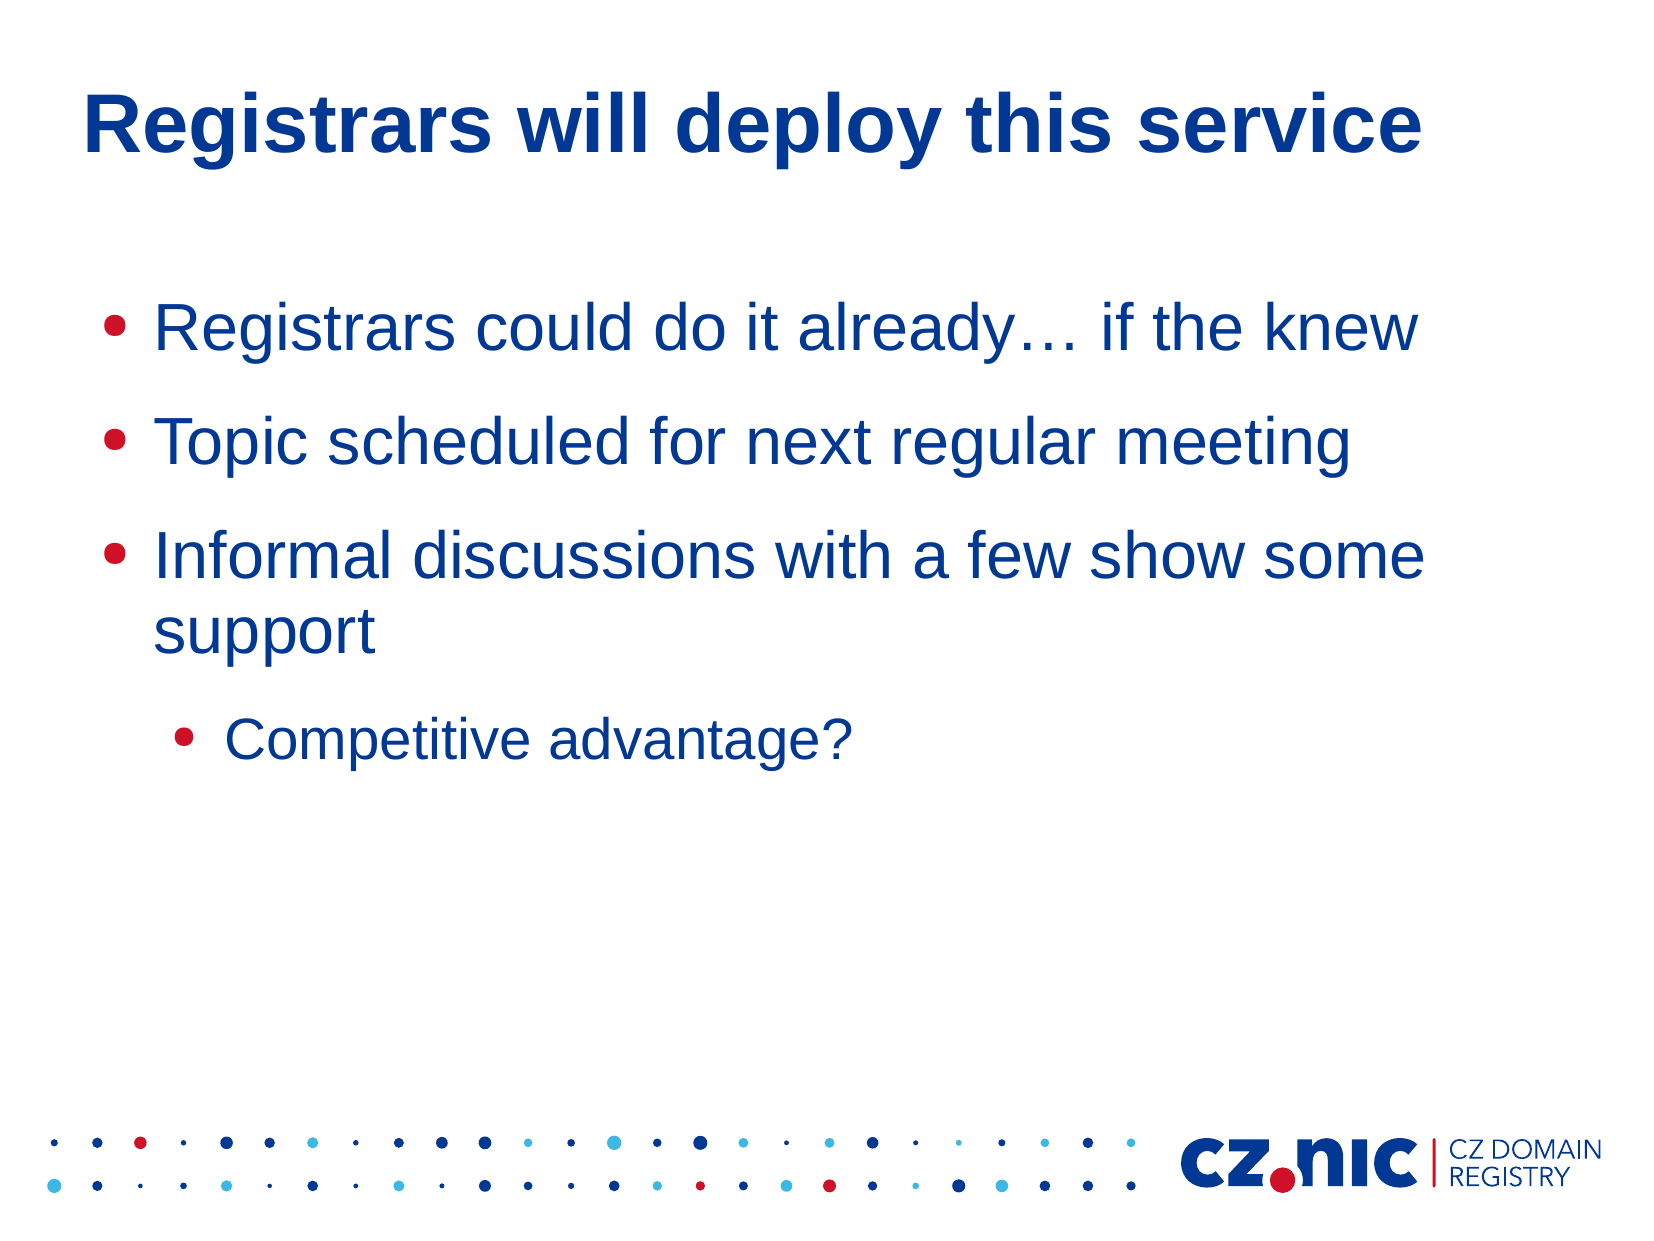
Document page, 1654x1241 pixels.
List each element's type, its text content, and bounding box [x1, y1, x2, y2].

title Registrars will deploy this service [82, 31, 1619, 218]
list Registrars could do it already… if the knew Topic scheduled for next regular meeting Informal discussions with a few show some support Competitive advantage? [82, 290, 1571, 1109]
